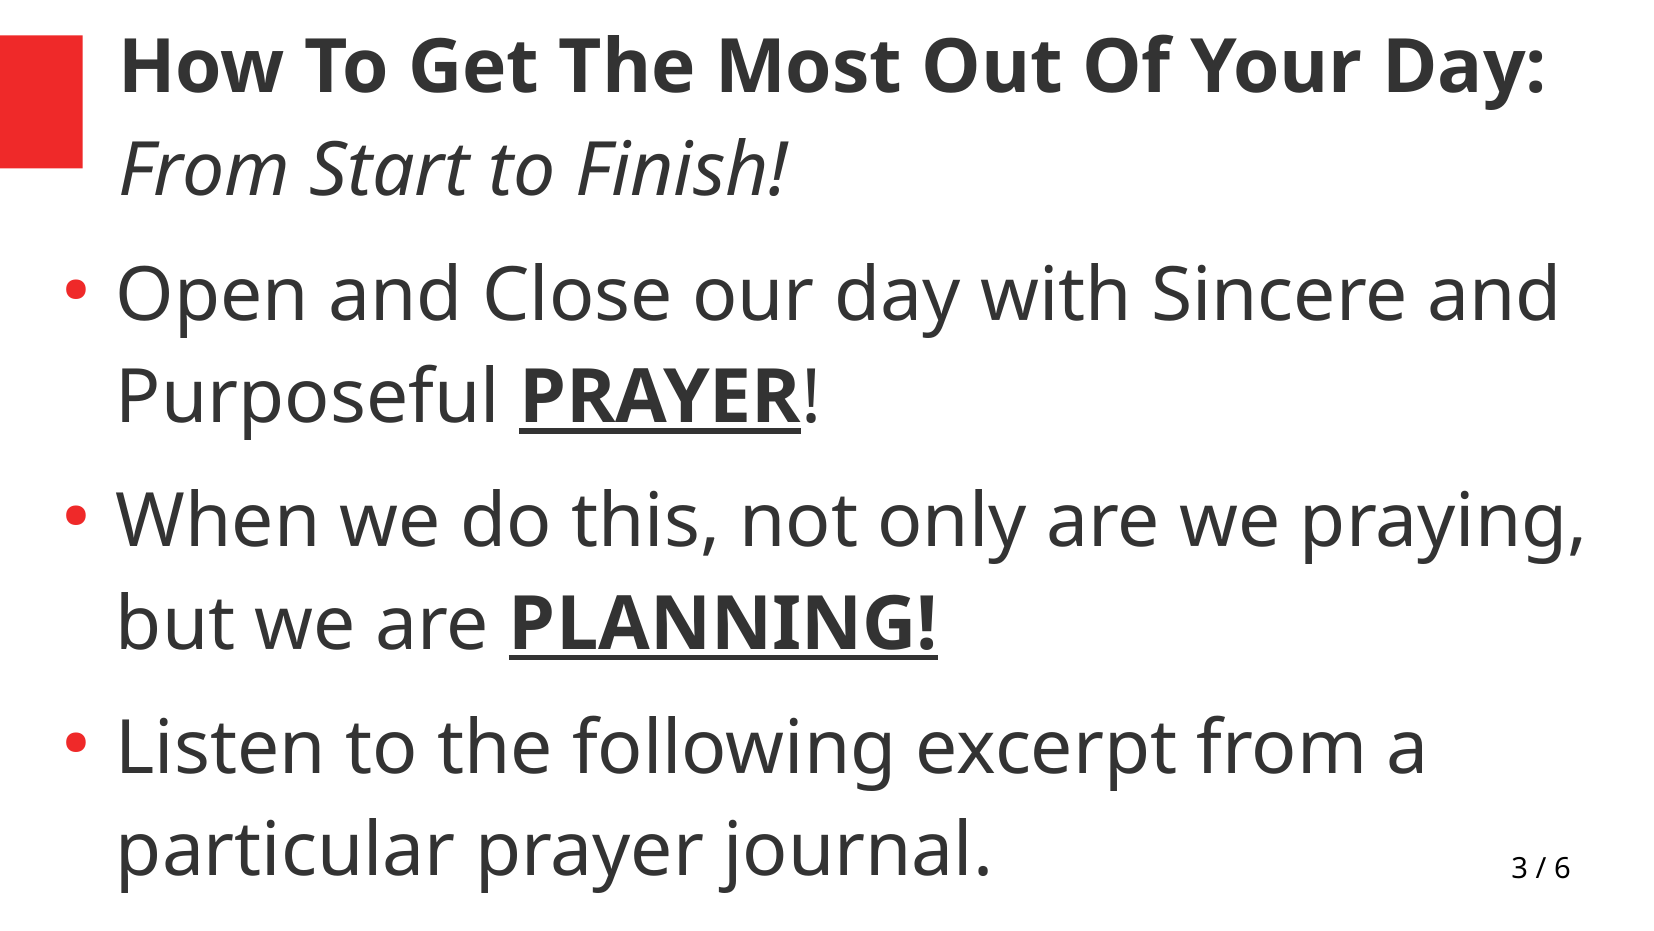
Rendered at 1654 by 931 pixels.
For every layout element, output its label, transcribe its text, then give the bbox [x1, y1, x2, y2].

list Open and Close our day with Sincere and Purposeful PRAYER! When we do this, not only are we praying, but we are PLANNING! Listen to the following excerpt from a particular prayer journal. [45, 240, 1621, 841]
title How To Get The Most Out Of Your Day: From Start to Finish! [118, 12, 1571, 218]
